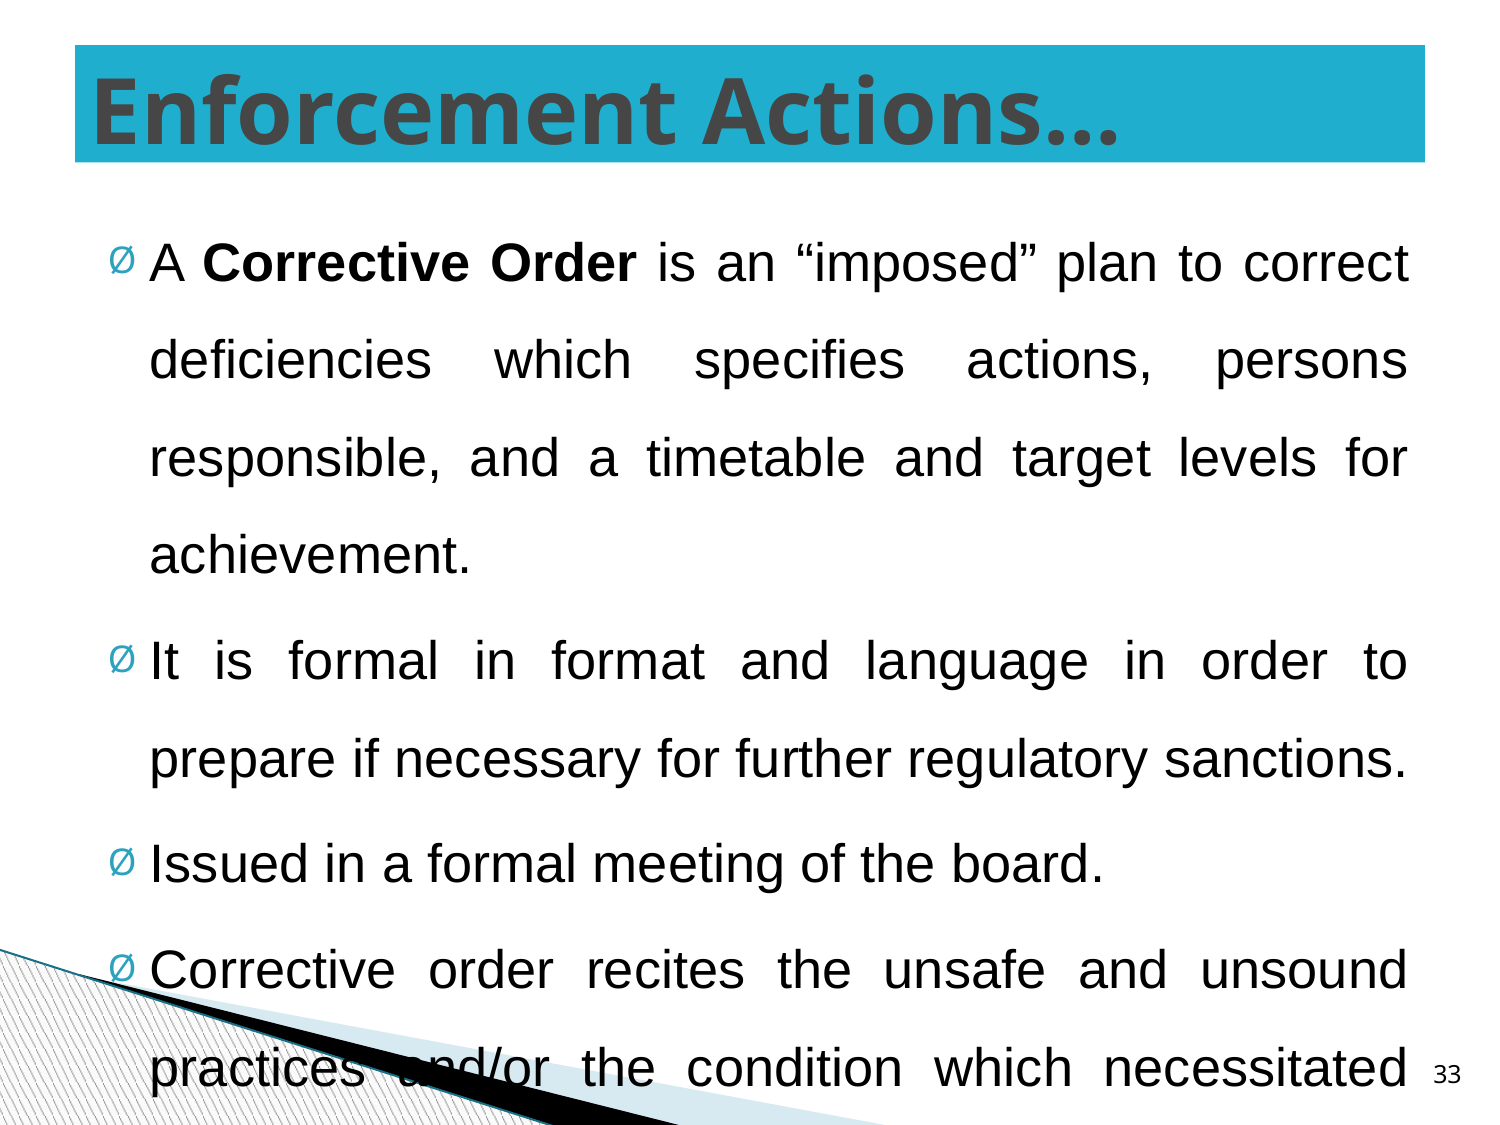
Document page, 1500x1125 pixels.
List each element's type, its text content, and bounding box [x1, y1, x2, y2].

slide_number <numéro> [1418, 1051, 1479, 1112]
list A Corrective Order is an “imposed” plan to correct deficiencies which specifies actions, persons responsible, and a timetable and target levels for achievement. It is formal in format and language in order to prepare if necessary for further regulatory sanctions. Issued in a formal meeting of the board. Corrective order recites the unsafe and unsound practices and/or the condition which necessitated the order. [75, 187, 1425, 1052]
title Enforcement Actions… [75, 45, 1425, 163]
picture [0, 952, 543, 1125]
